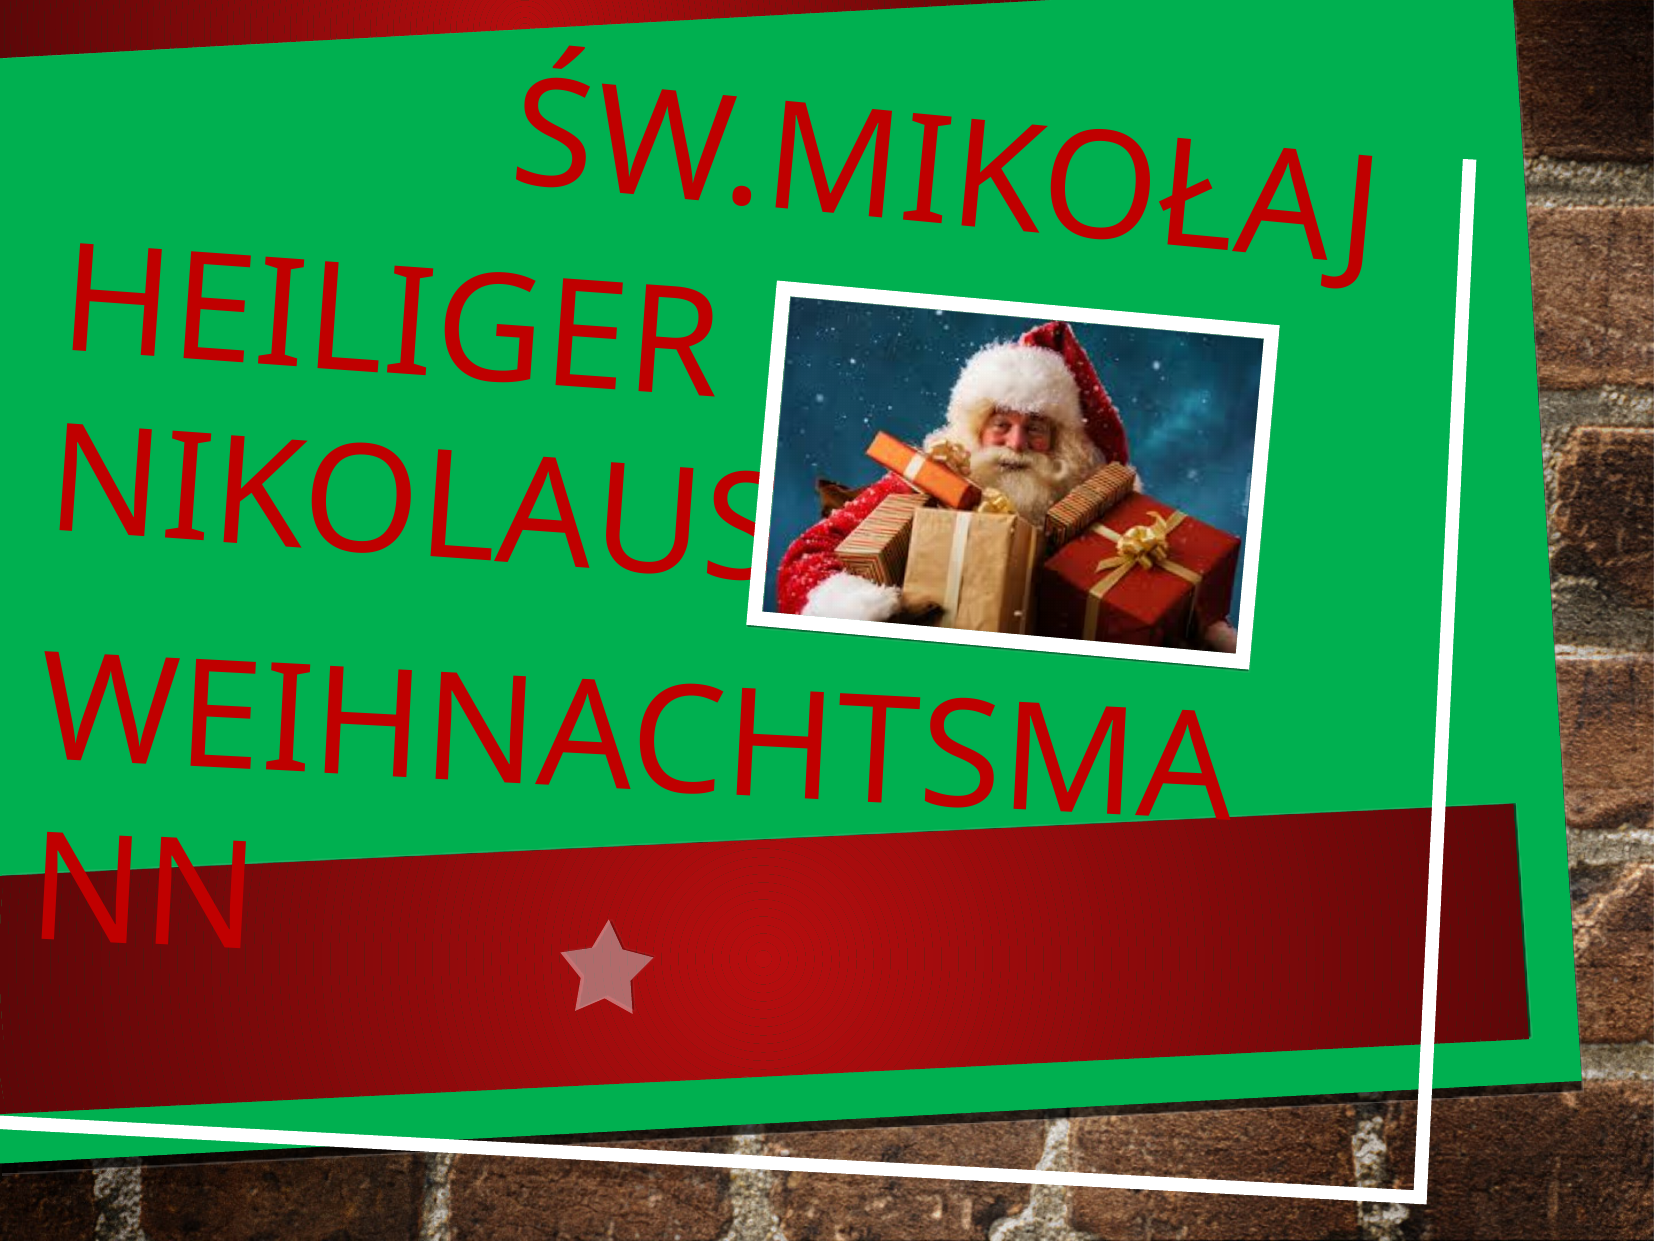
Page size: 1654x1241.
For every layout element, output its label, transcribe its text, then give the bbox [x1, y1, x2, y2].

picture [762, 296, 1264, 654]
title ŚW.MIKOŁAJ [383, 0, 1516, 317]
text_box WEIHNACHTSMANN [20, 600, 1259, 863]
text_box HEILIGER NIKOLAUS [27, 191, 1045, 622]
